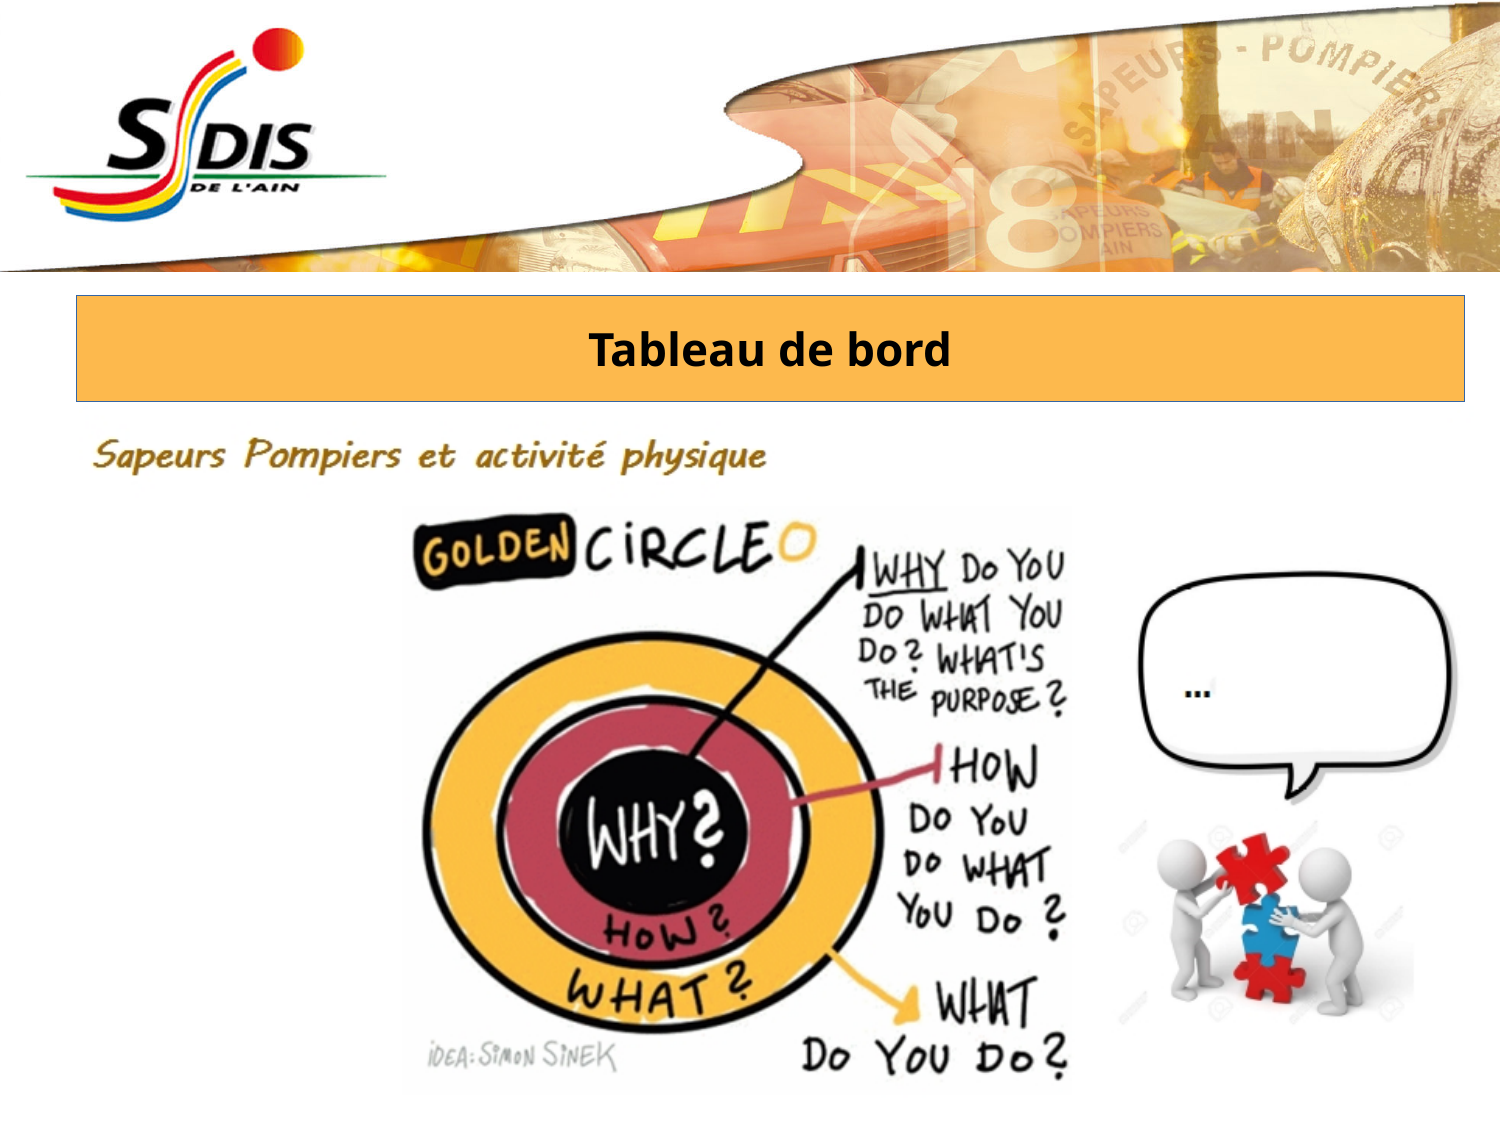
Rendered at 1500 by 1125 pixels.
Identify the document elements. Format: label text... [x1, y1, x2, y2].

text_box Tableau de bord [76, 295, 1465, 402]
picture [0, 0, 1500, 272]
picture [5, 403, 1498, 1123]
